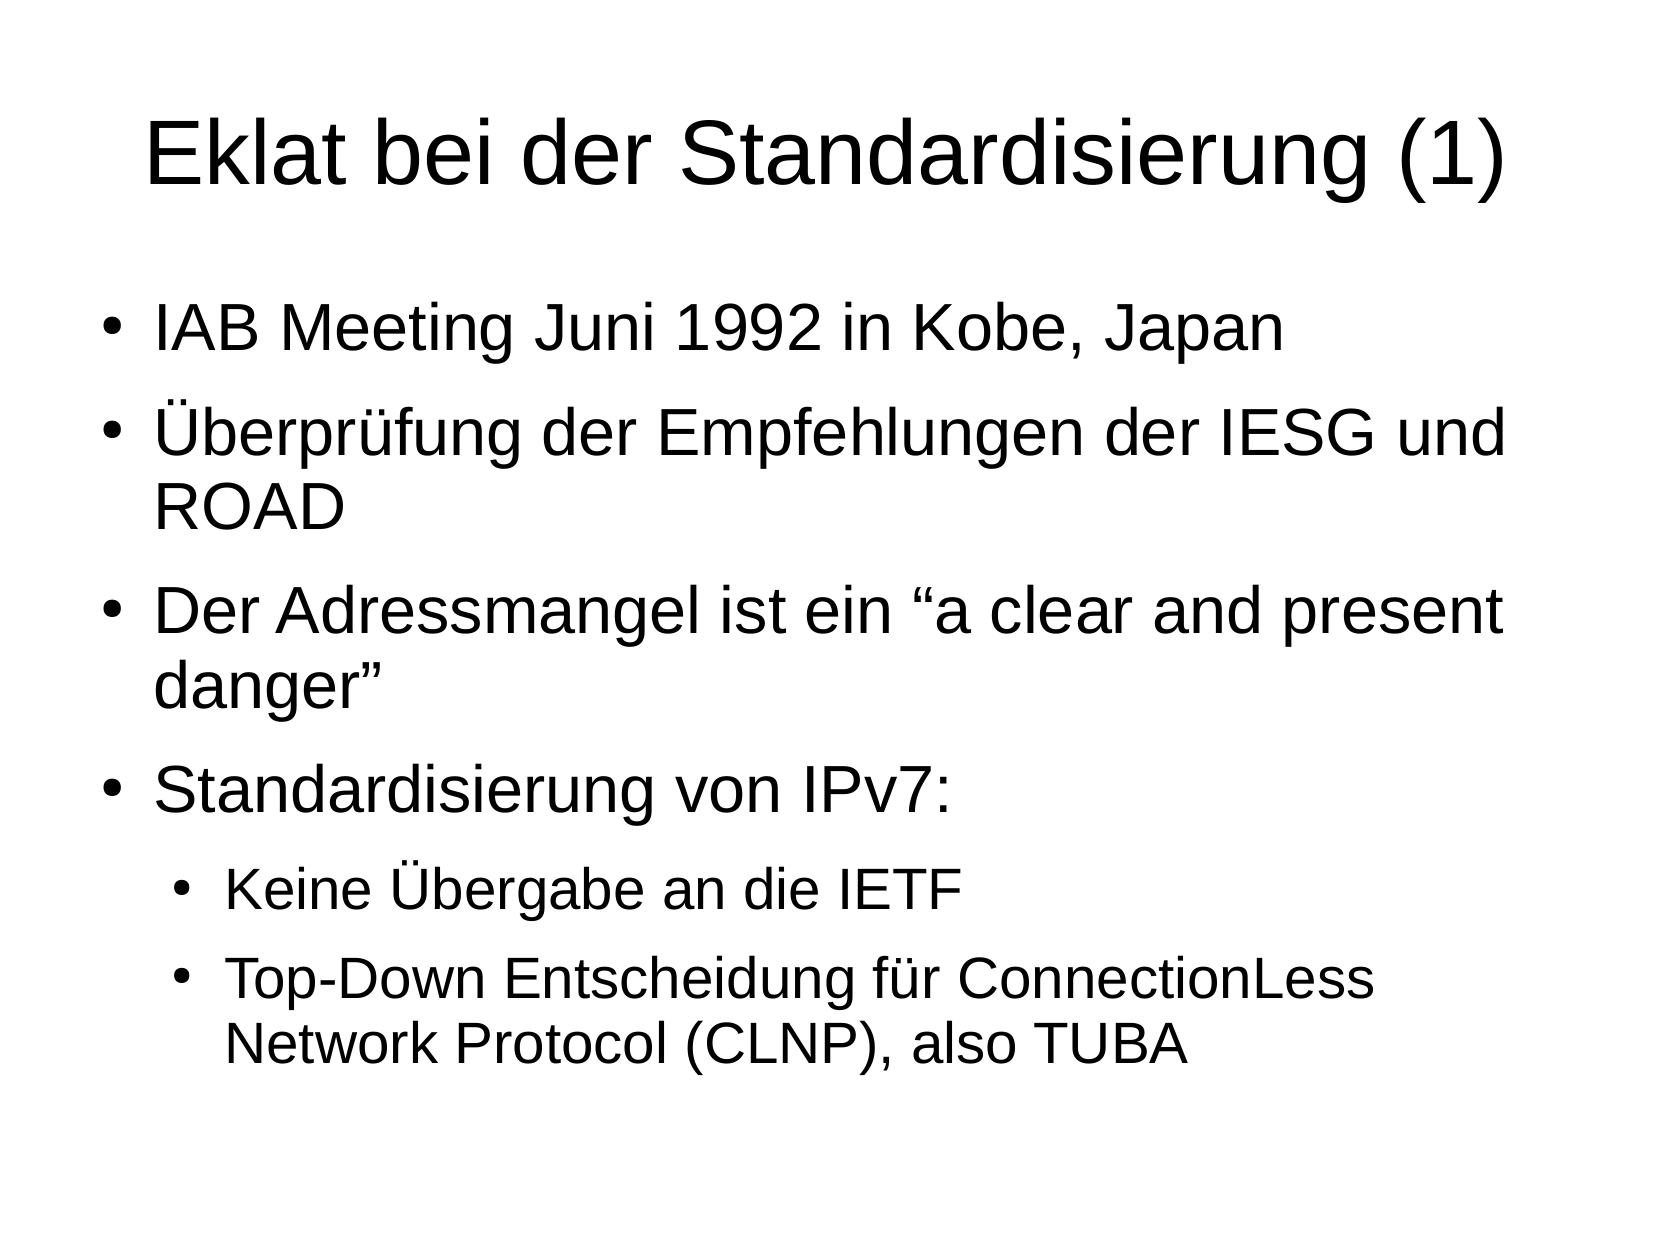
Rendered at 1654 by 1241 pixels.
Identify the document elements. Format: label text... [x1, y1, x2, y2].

list IAB Meeting Juni 1992 in Kobe, Japan Überprüfung der Empfehlungen der IESG und ROAD Der Adressmangel ist ein “a clear and present danger” Standardisierung von IPv7: Keine Übergabe an die IETF Top-Down Entscheidung für ConnectionLess Network Protocol (CLNP), also TUBA [82, 290, 1571, 1109]
title Eklat bei der Standardisierung (1) [82, 49, 1571, 257]
